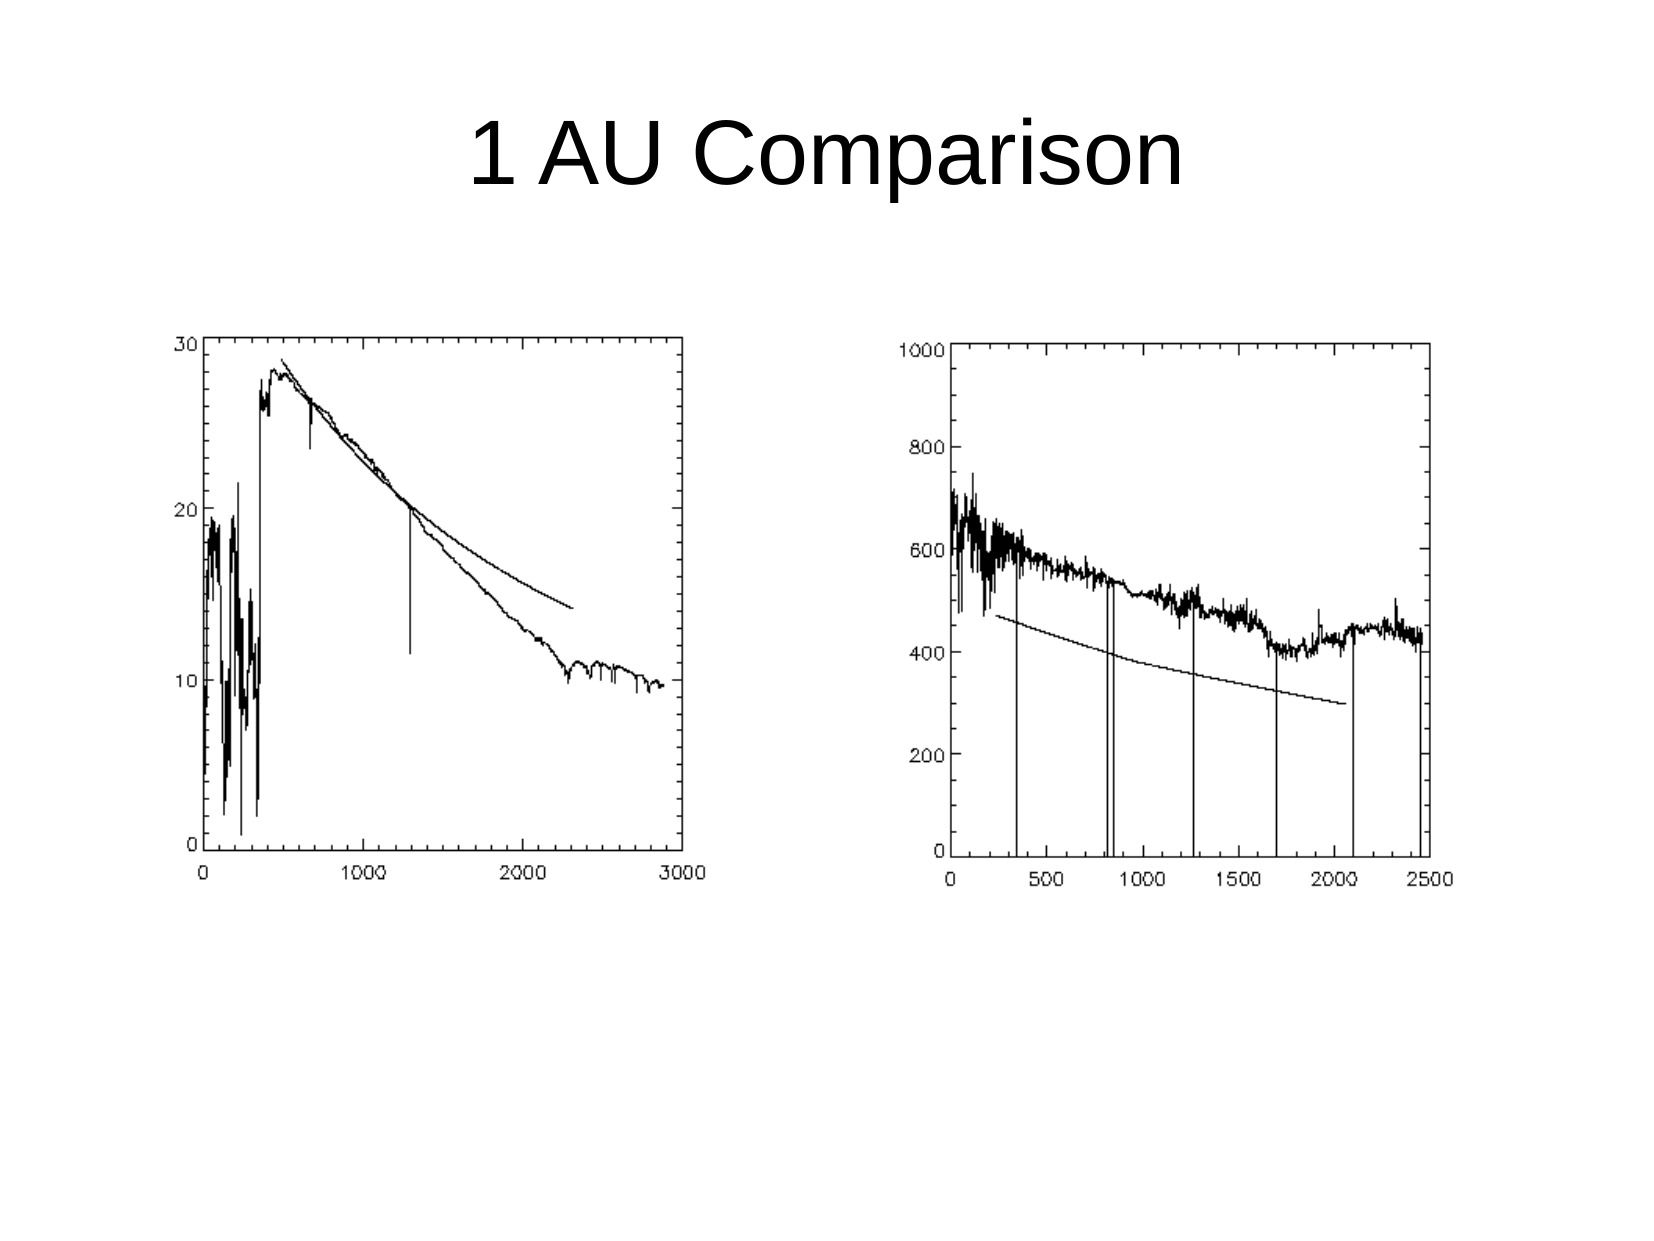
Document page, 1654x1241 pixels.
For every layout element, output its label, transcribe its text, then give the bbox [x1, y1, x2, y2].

picture [880, 329, 1456, 905]
picture [150, 323, 713, 901]
title 1 AU Comparison [82, 49, 1571, 257]
